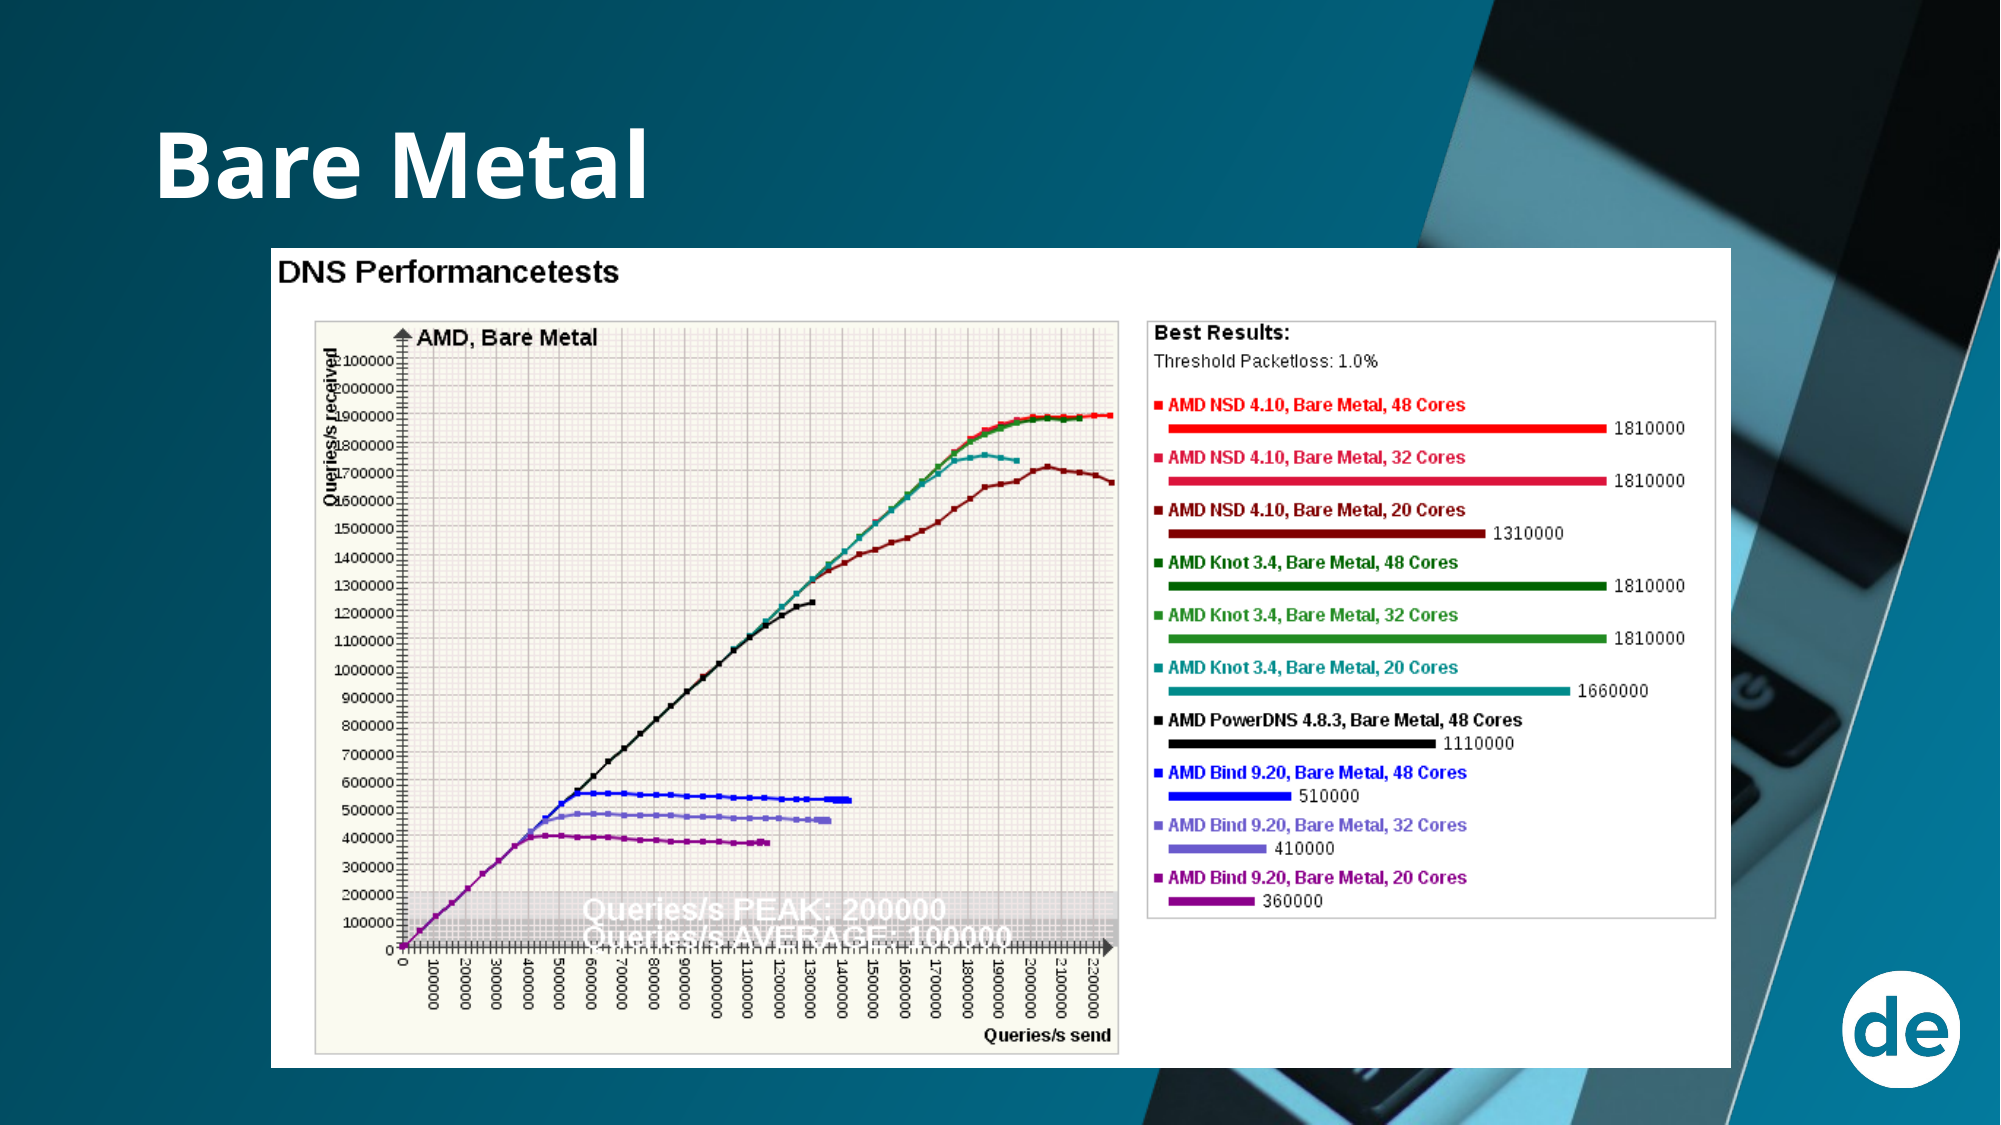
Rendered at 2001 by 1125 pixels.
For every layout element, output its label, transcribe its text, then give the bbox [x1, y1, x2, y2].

title Bare Metal [137, 60, 1569, 278]
picture [272, 0, 2000, 1125]
